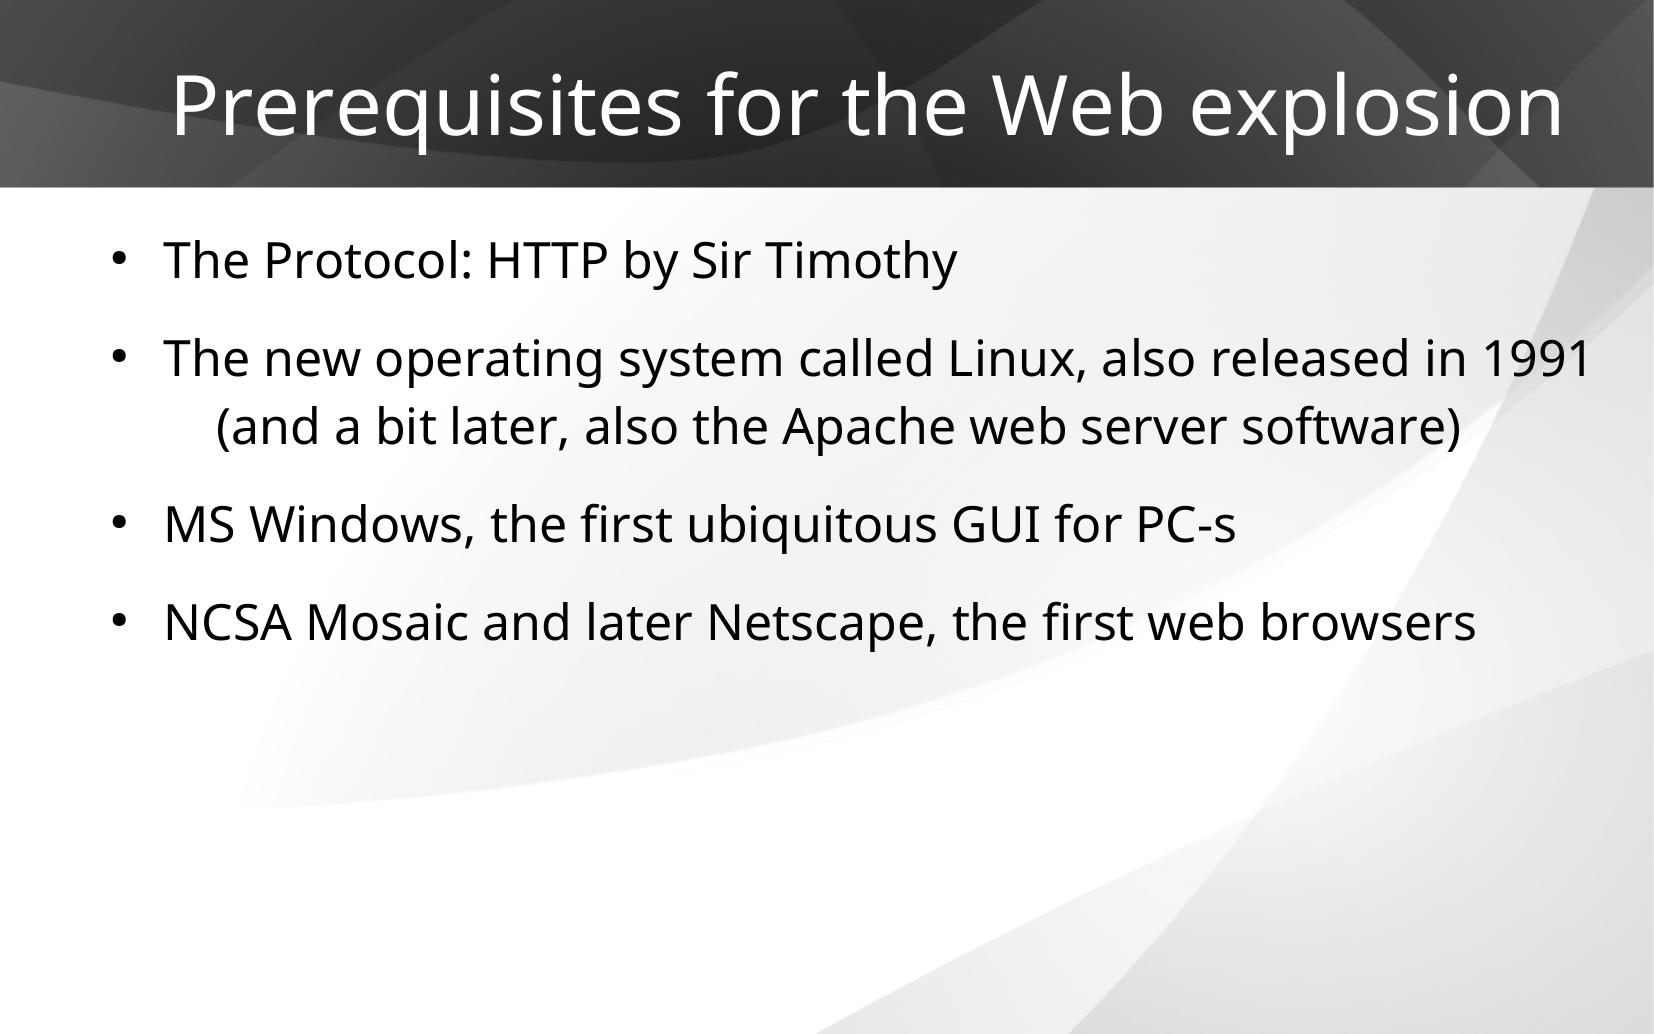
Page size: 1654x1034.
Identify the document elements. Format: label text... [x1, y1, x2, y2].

title Prerequisites for the Web explosion [124, 0, 1613, 208]
list The Protocol: HTTP by Sir Timothy The new operating system called Linux, also released in 1991 (and a bit later, also the Apache web server software) MS Windows, the first ubiquitous GUI for PC-s NCSA Mosaic and later Netscape, the first web browsers [75, 225, 1613, 1013]
picture [0, 0, 1654, 1034]
